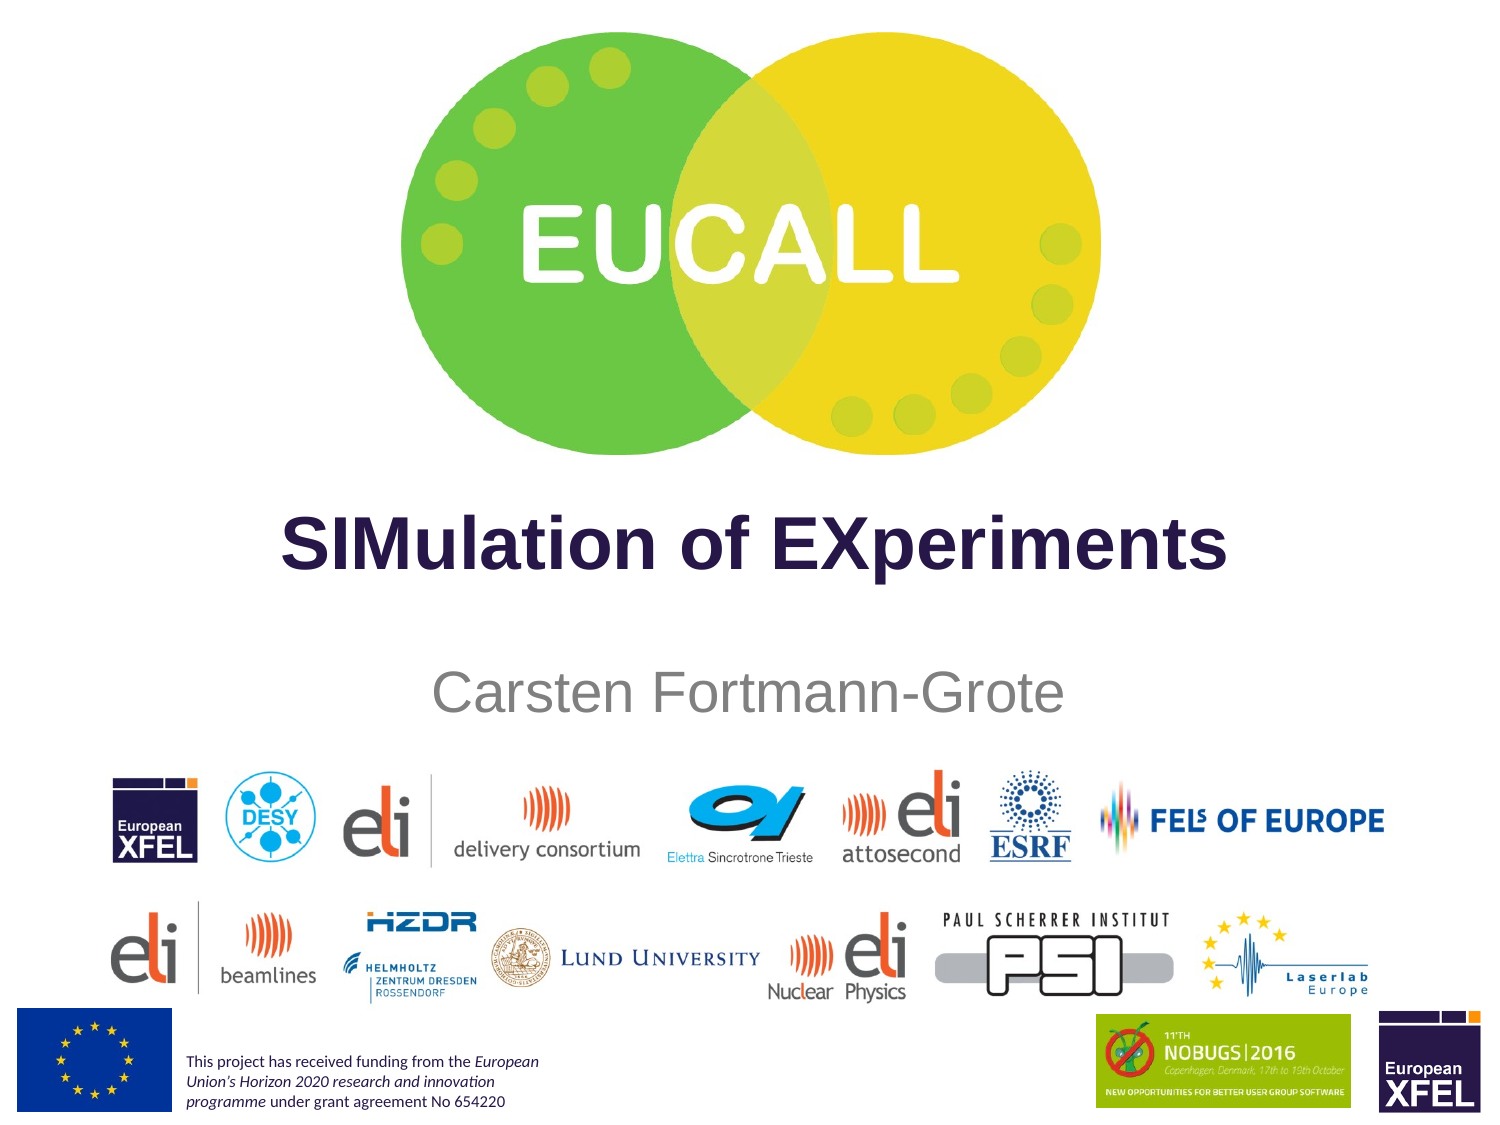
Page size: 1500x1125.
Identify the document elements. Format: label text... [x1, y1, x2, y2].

picture [17, 795, 1483, 1115]
subtitle Carsten Fortmann-Grote [66, 654, 1433, 795]
picture [401, 32, 1101, 388]
picture [714, 795, 752, 813]
title SIMulation of EXperiments [71, 388, 1439, 692]
picture [776, 795, 783, 801]
